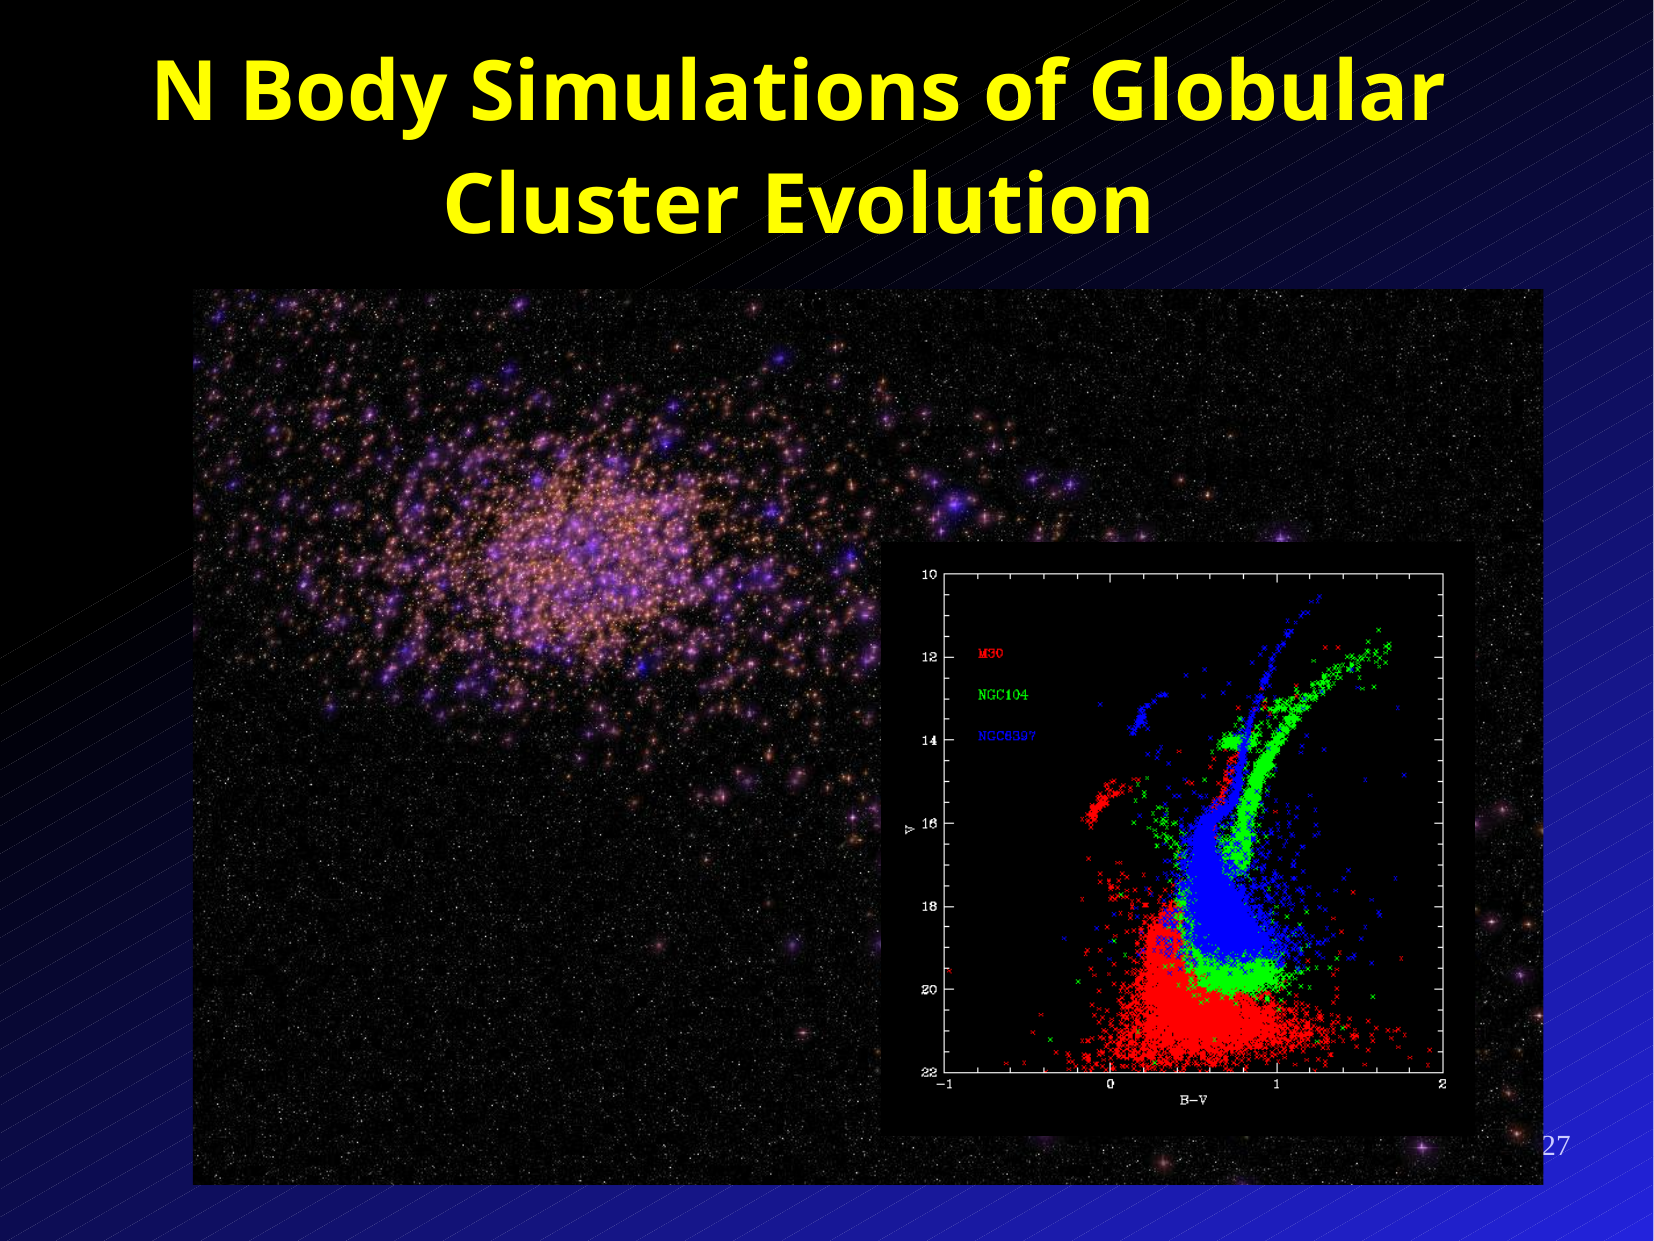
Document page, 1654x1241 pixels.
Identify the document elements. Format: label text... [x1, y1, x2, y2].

title N Body Simulations of Globular Cluster Evolution [96, 15, 1502, 275]
picture [192, 289, 1544, 1185]
